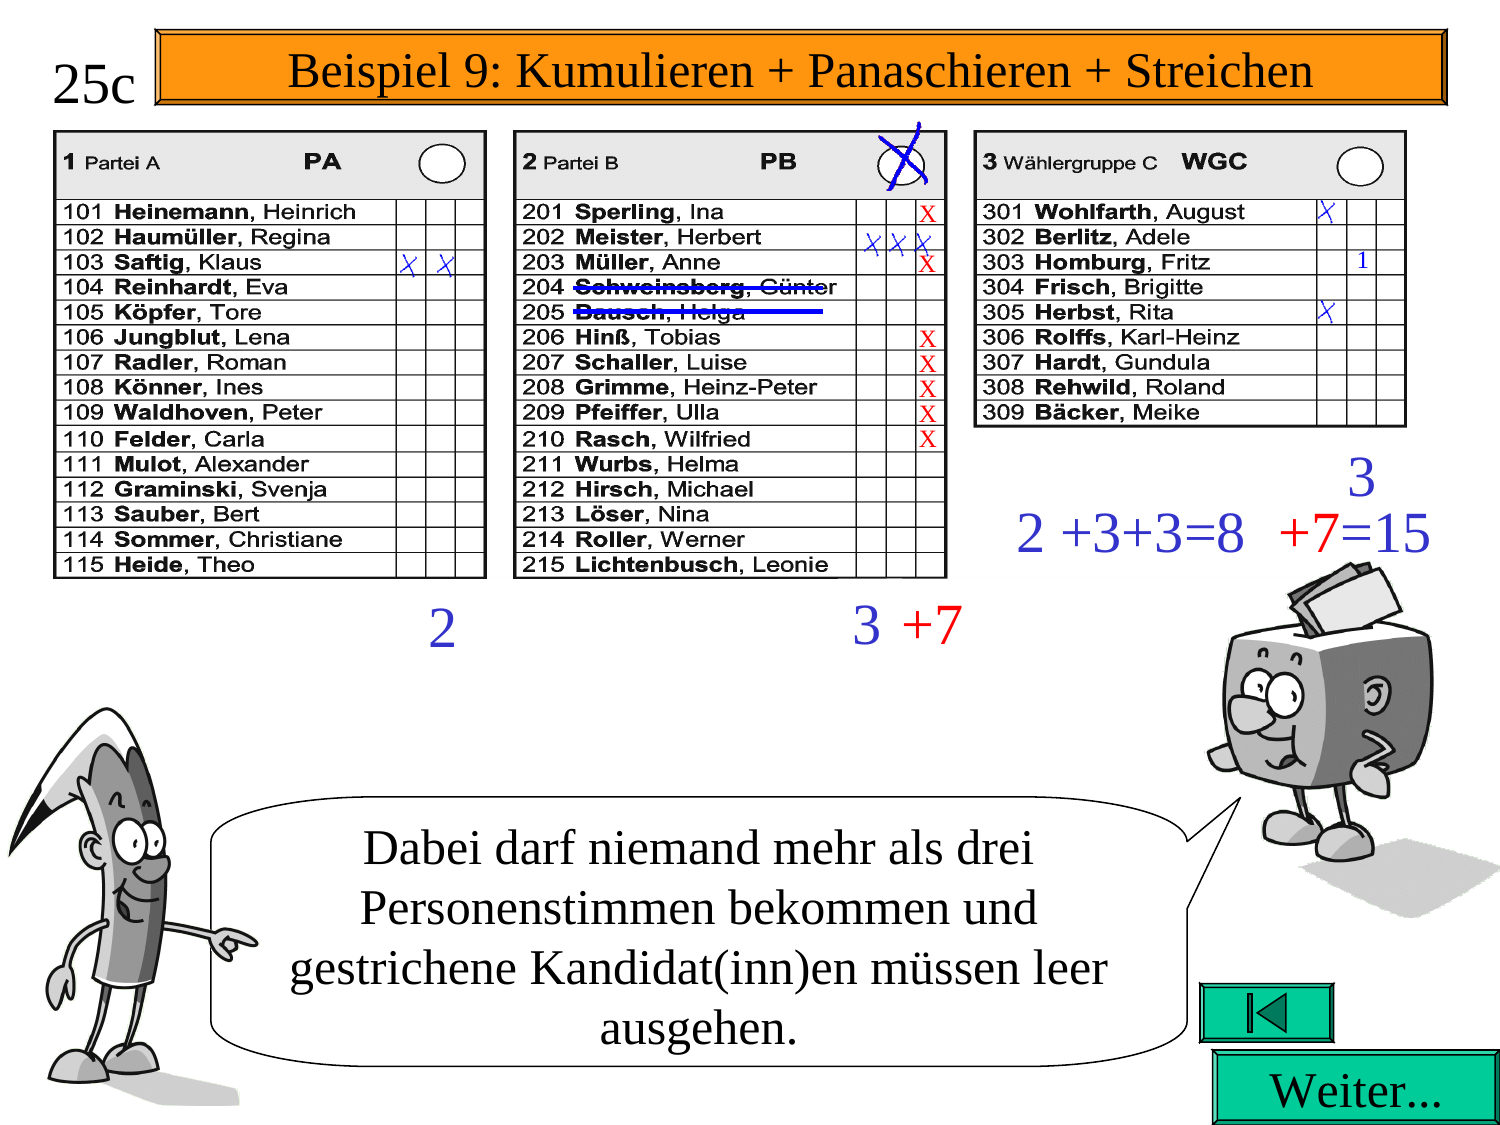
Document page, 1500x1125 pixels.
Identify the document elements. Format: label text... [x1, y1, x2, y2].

picture [53, 119, 1500, 918]
text_box 25c [37, 37, 160, 138]
text_box X [904, 365, 980, 390]
picture [3, 697, 266, 1106]
text_box 2 [414, 581, 515, 657]
text_box +7=15 [1277, 486, 1452, 555]
text_box Dabei darf niemand mehr als drei Personenstimmen bekommen und gestrichene Kandidat(inn)en müssen leer ausgehen. [266, 796, 1200, 1067]
text_box X [904, 190, 980, 228]
text_box Weiter... [1218, 1055, 1495, 1120]
text_box 3 [837, 578, 903, 654]
text_box +7 [903, 578, 987, 654]
text_box 3 [1332, 430, 1433, 506]
text_box 1 [1341, 235, 1405, 299]
text_box Beispiel 9: Kumulieren + Panaschieren + Streichen [161, 35, 1442, 99]
text_box X [903, 240, 979, 278]
text_box X [904, 415, 980, 453]
text_box X [904, 353, 980, 365]
text_box 2 +3+3=8 [1001, 486, 1277, 562]
text_box X [904, 390, 980, 415]
text_box X [904, 315, 980, 353]
